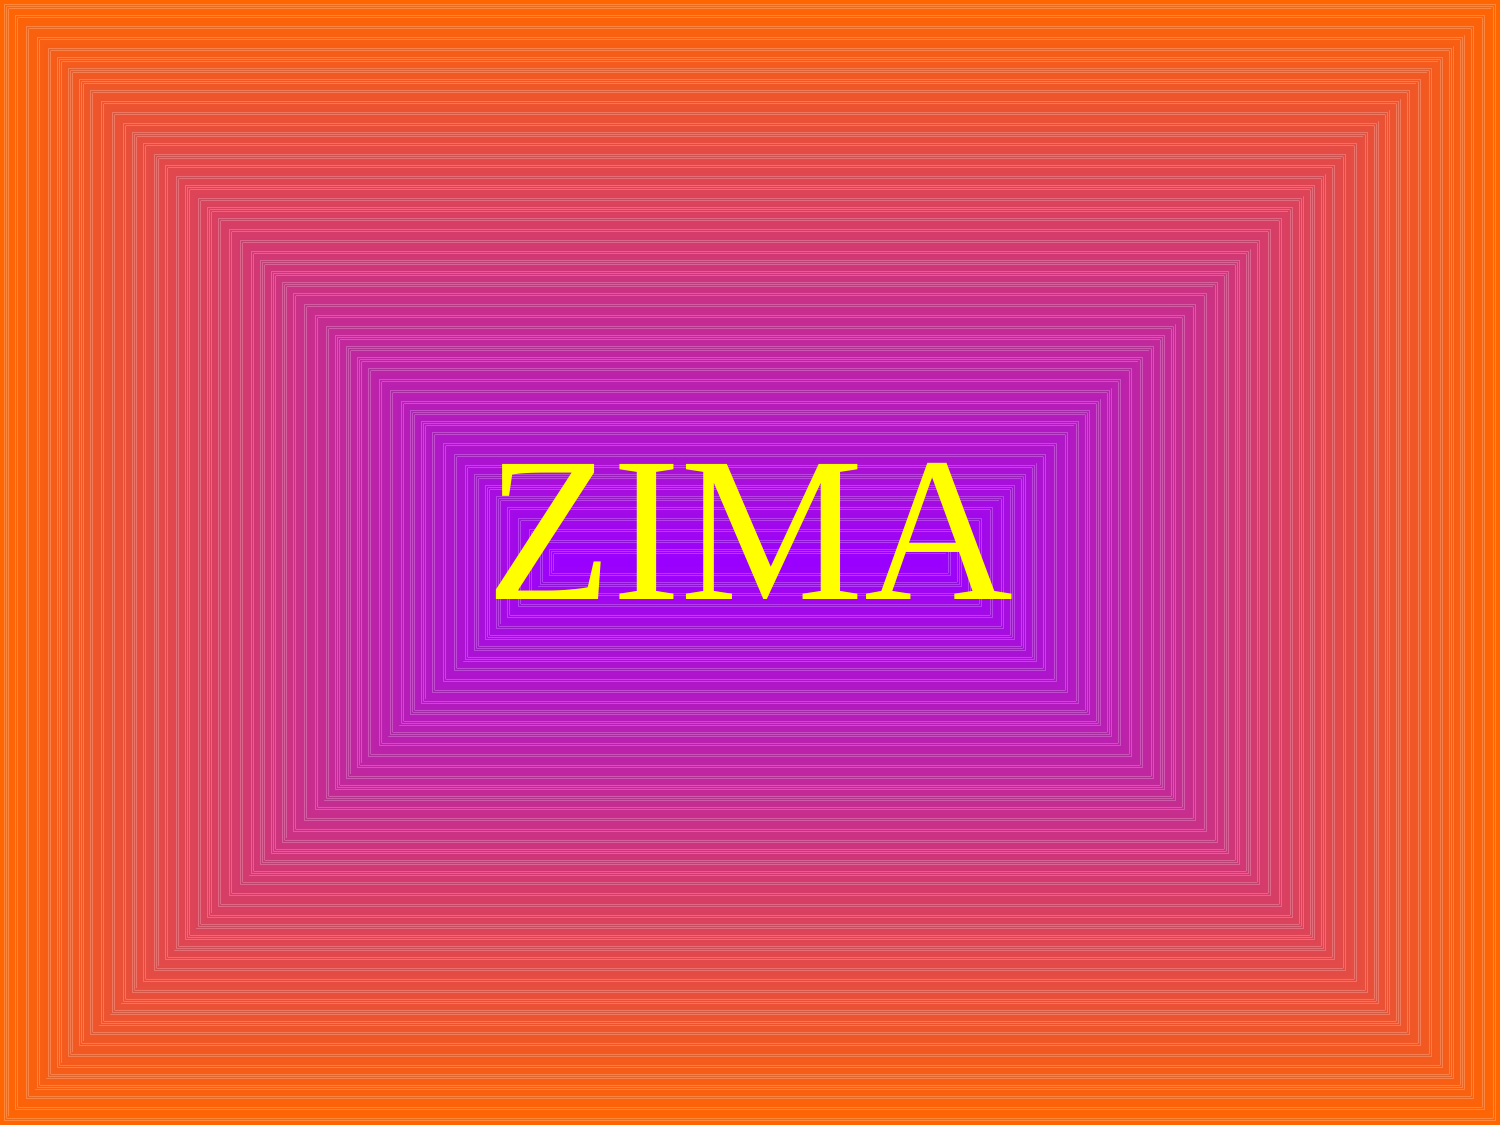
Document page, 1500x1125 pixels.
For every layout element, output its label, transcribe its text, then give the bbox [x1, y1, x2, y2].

text_box ZIMA [0, 385, 1500, 649]
